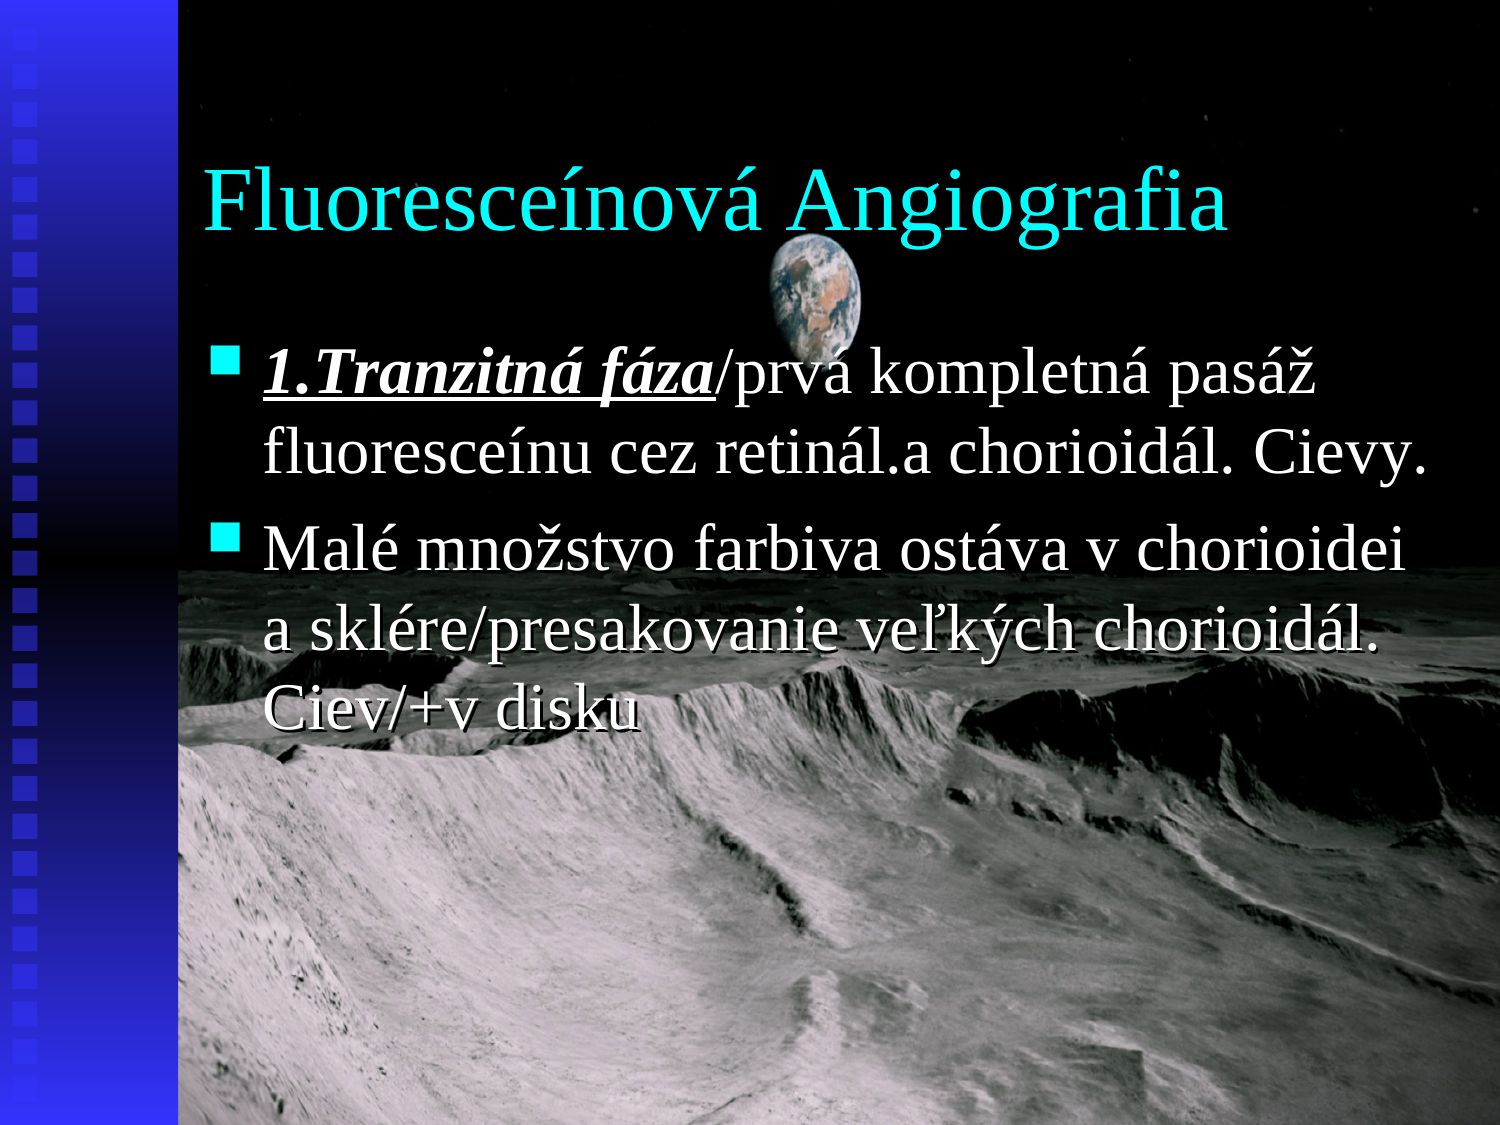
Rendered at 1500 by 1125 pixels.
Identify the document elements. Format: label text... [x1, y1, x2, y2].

list 1.Tranzitná fáza/prvá kompletná pasáž fluoresceínu cez retinál.a chorioidál. Cievy. Malé množstvo farbiva ostáva v chorioidei a sklére/presakovanie veľkých chorioidál. Ciev/+v disku [191, 319, 1467, 995]
title Fluoresceínová Angiografia [187, 99, 1463, 288]
picture [0, 0, 1500, 1125]
